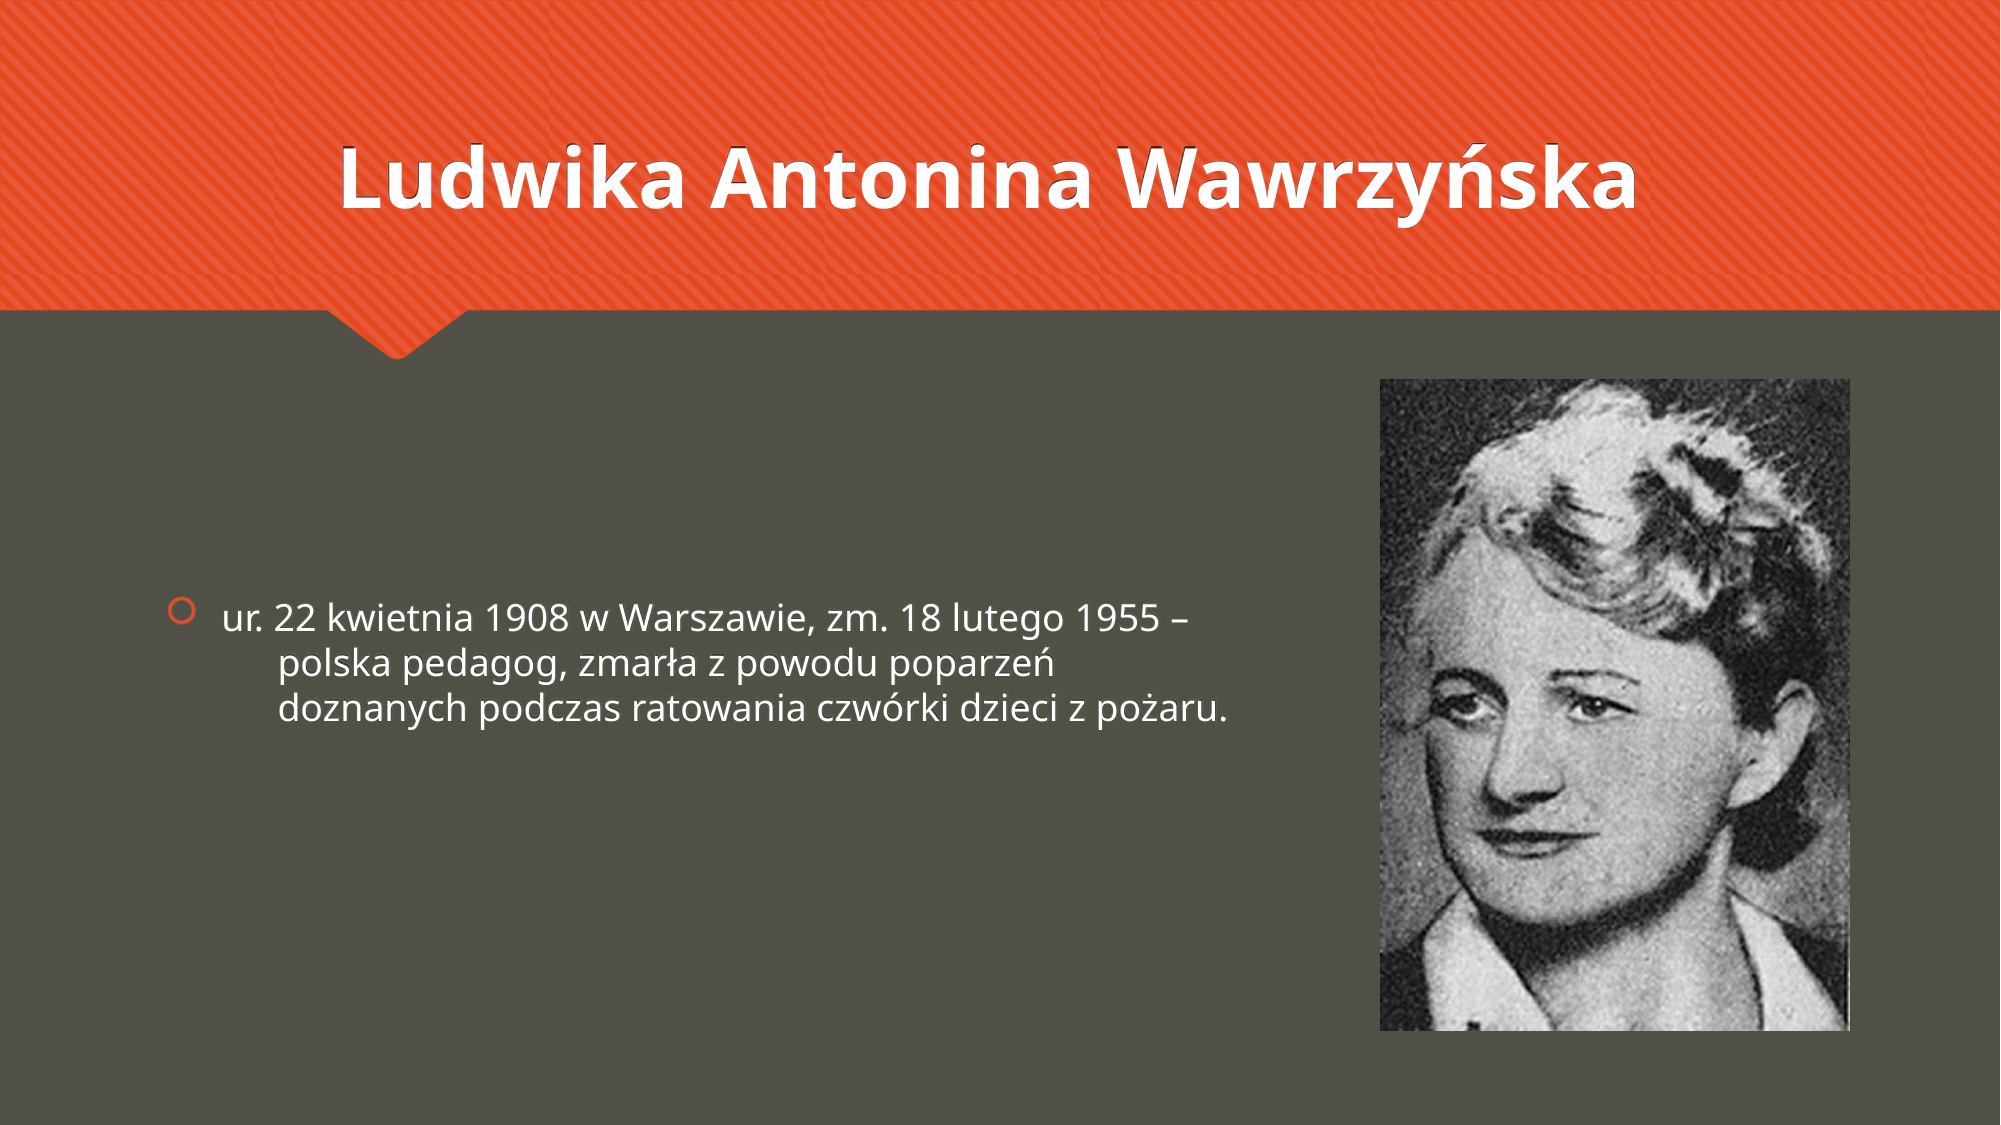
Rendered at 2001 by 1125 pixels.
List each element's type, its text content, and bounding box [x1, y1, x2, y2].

title Ludwika Antonina Wawrzyńska [132, 73, 1868, 233]
list ur. 22 kwietnia 1908 w Warszawie, zm. 18 lutego 1955 – polska pedagog, zmarła z powodu poparzeń doznanych podczas ratowania czwórki dzieci z pożaru. [150, 362, 1265, 960]
picture [1380, 379, 1850, 1031]
